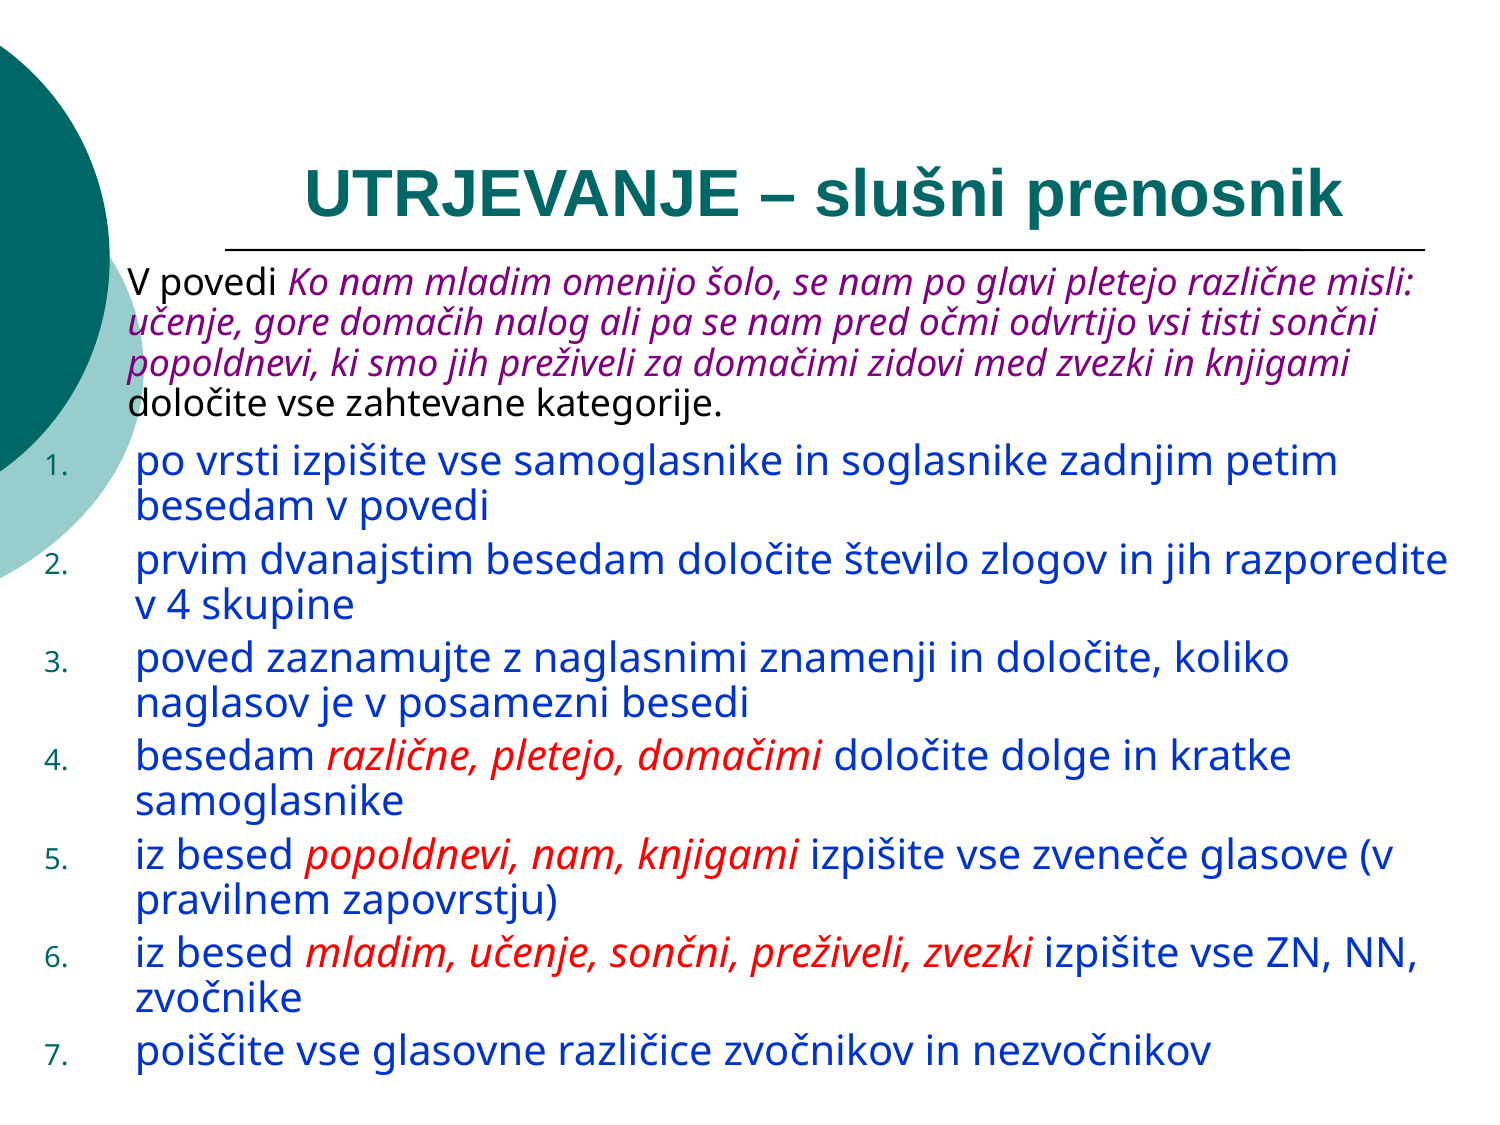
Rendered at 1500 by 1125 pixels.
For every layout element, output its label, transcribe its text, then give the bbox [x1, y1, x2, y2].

title UTRJEVANJE – slušni prenosnik [224, 49, 1425, 237]
text_box po vrsti izpišite vse samoglasnike in soglasnike zadnjim petim besedam v povedi prvim dvanajstim besedam določite število zlogov in jih razporedite v 4 skupine poved zaznamujte z naglasnimi znamenji in določite, koliko naglasov je v posamezni besedi besedam različne, pletejo, domačimi določite dolge in kratke samoglasnike iz besed popoldnevi, nam, knjigami izpišite vse zveneče glasove (v pravilnem zapovrstju) iz besed mladim, učenje, sončni, preživeli, zvezki izpišite vse ZN, NN, zvočnike poiščite vse glasovne različice zvočnikov in nezvočnikov [29, 432, 1483, 1083]
list V povedi Ko nam mladim omenijo šolo, se nam po glavi pletejo različne misli: učenje, gore domačih nalog ali pa se nam pred očmi odvrtijo vsi tisti sončni popoldnevi, ki smo jih preživeli za domačimi zidovi med zvezki in knjigami določite vse zahtevane kategorije. [112, 255, 1471, 432]
